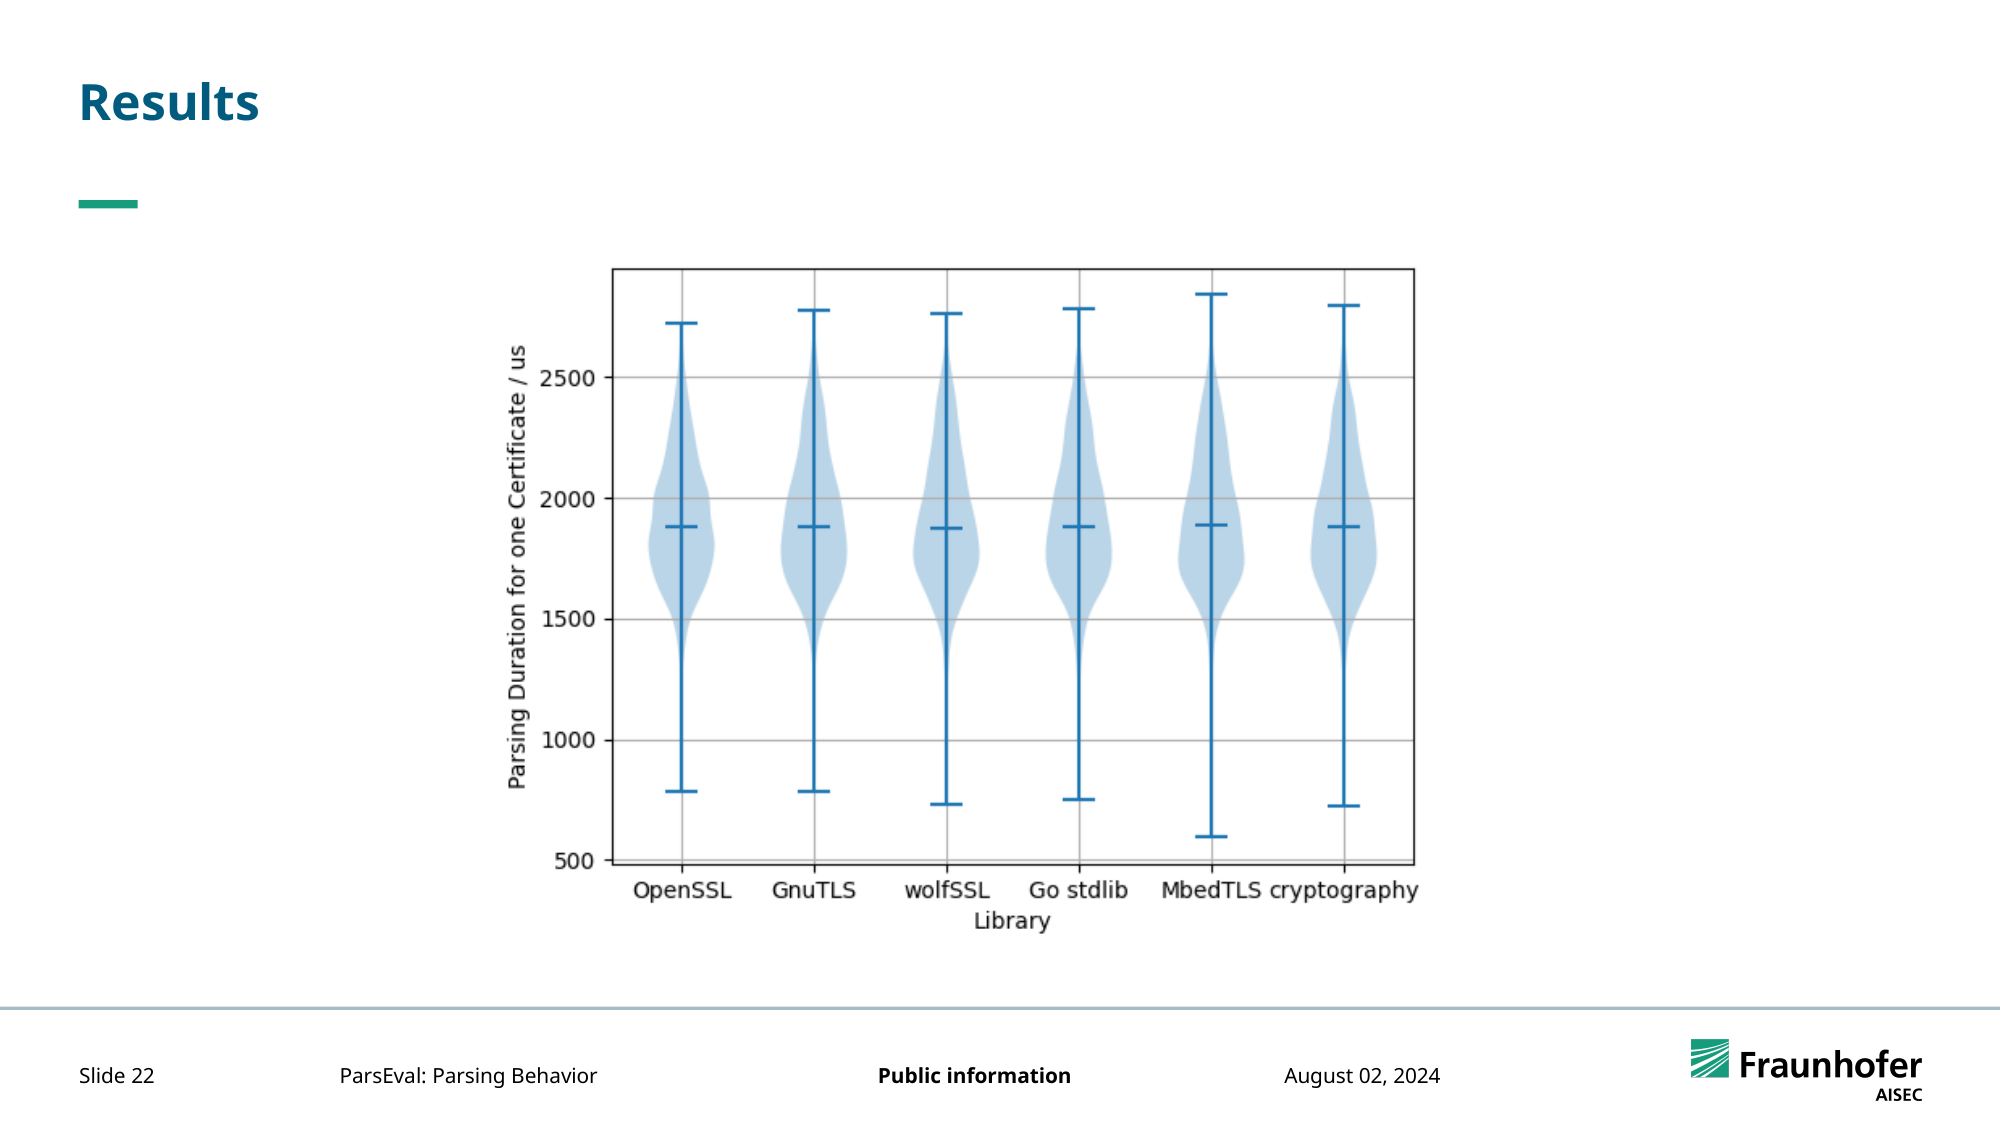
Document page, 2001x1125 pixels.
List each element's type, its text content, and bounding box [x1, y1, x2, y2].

picture [1691, 1039, 1922, 1101]
picture [483, 175, 1517, 950]
title Results [78, 64, 1922, 128]
